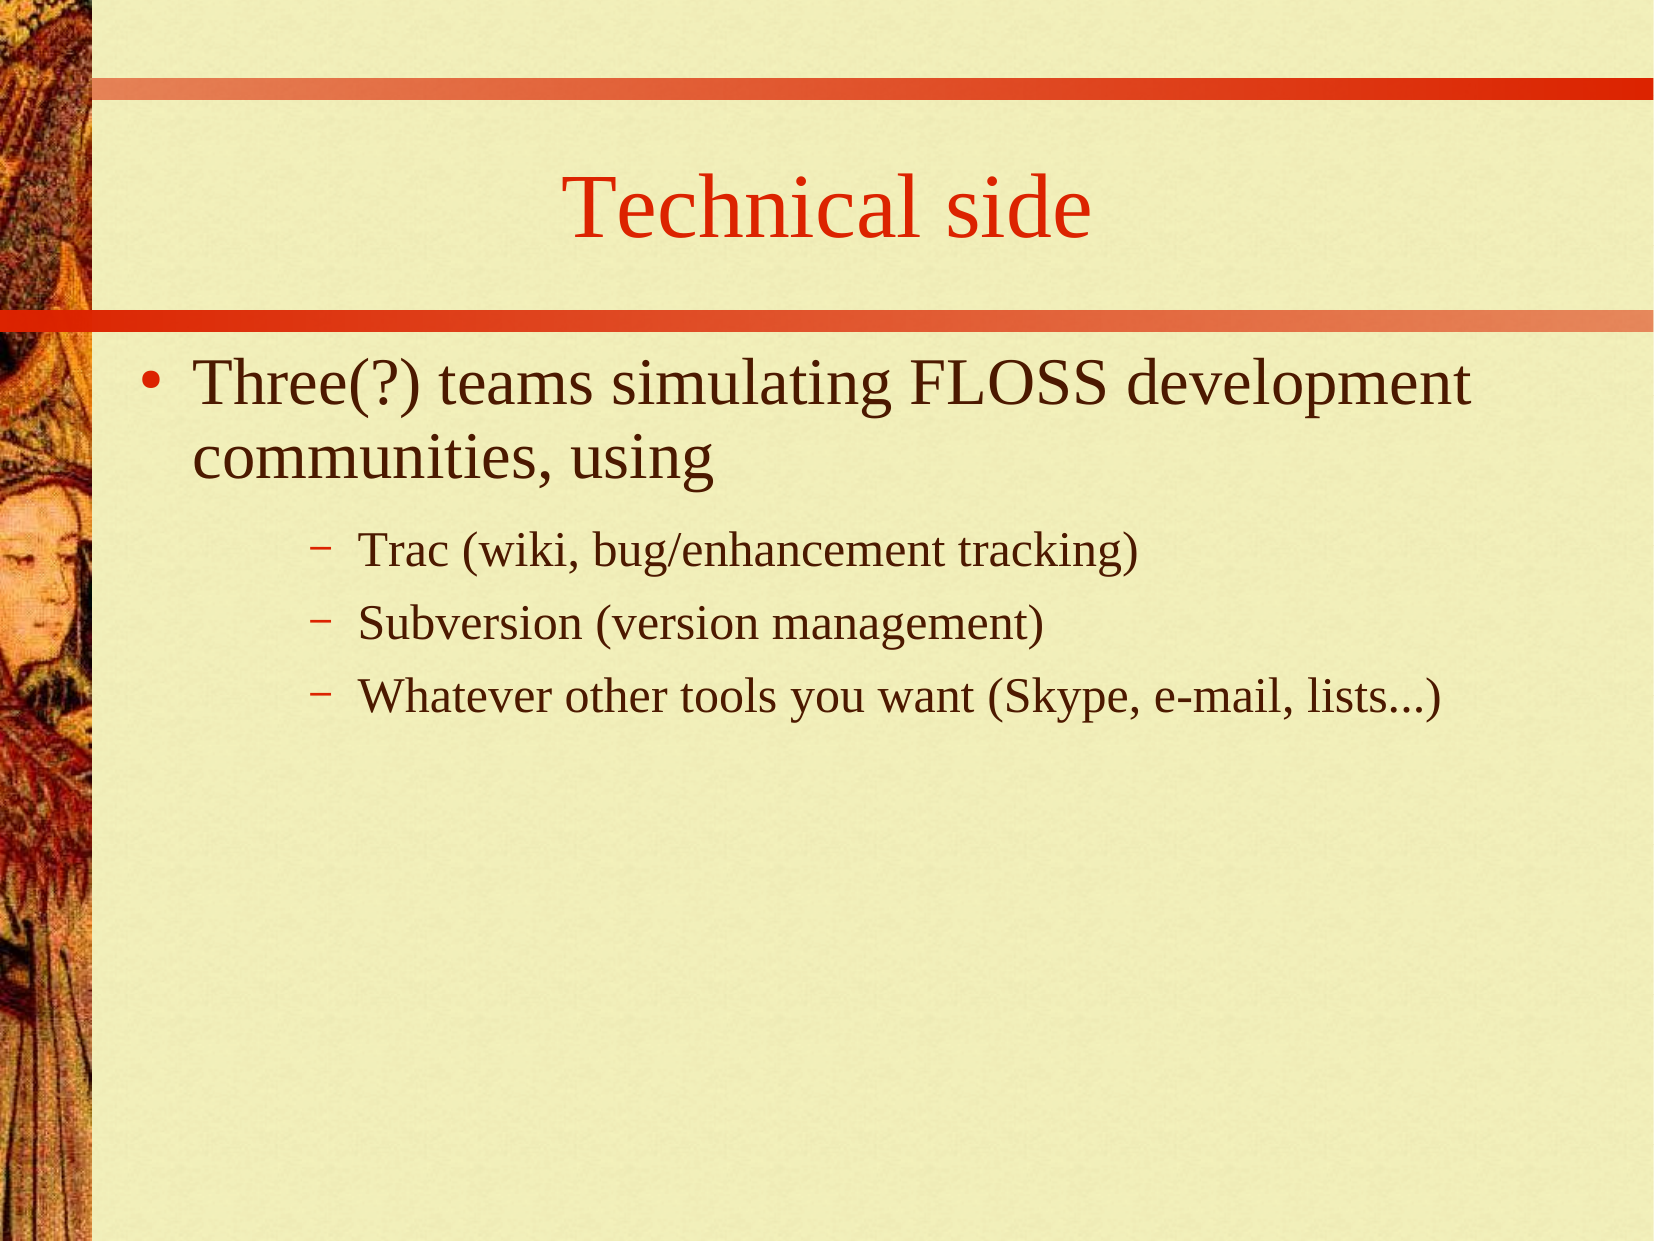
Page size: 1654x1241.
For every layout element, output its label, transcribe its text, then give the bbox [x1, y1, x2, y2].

picture [0, 332, 1654, 1241]
list Three(?) teams simulating FLOSS development communities, using Trac (wiki, bug/enhancement tracking) Subversion (version management) Whatever other tools you want (Skype, e-mail, lists...) [121, 344, 1534, 1127]
picture [0, 0, 1654, 310]
title Technical side [121, 102, 1534, 311]
